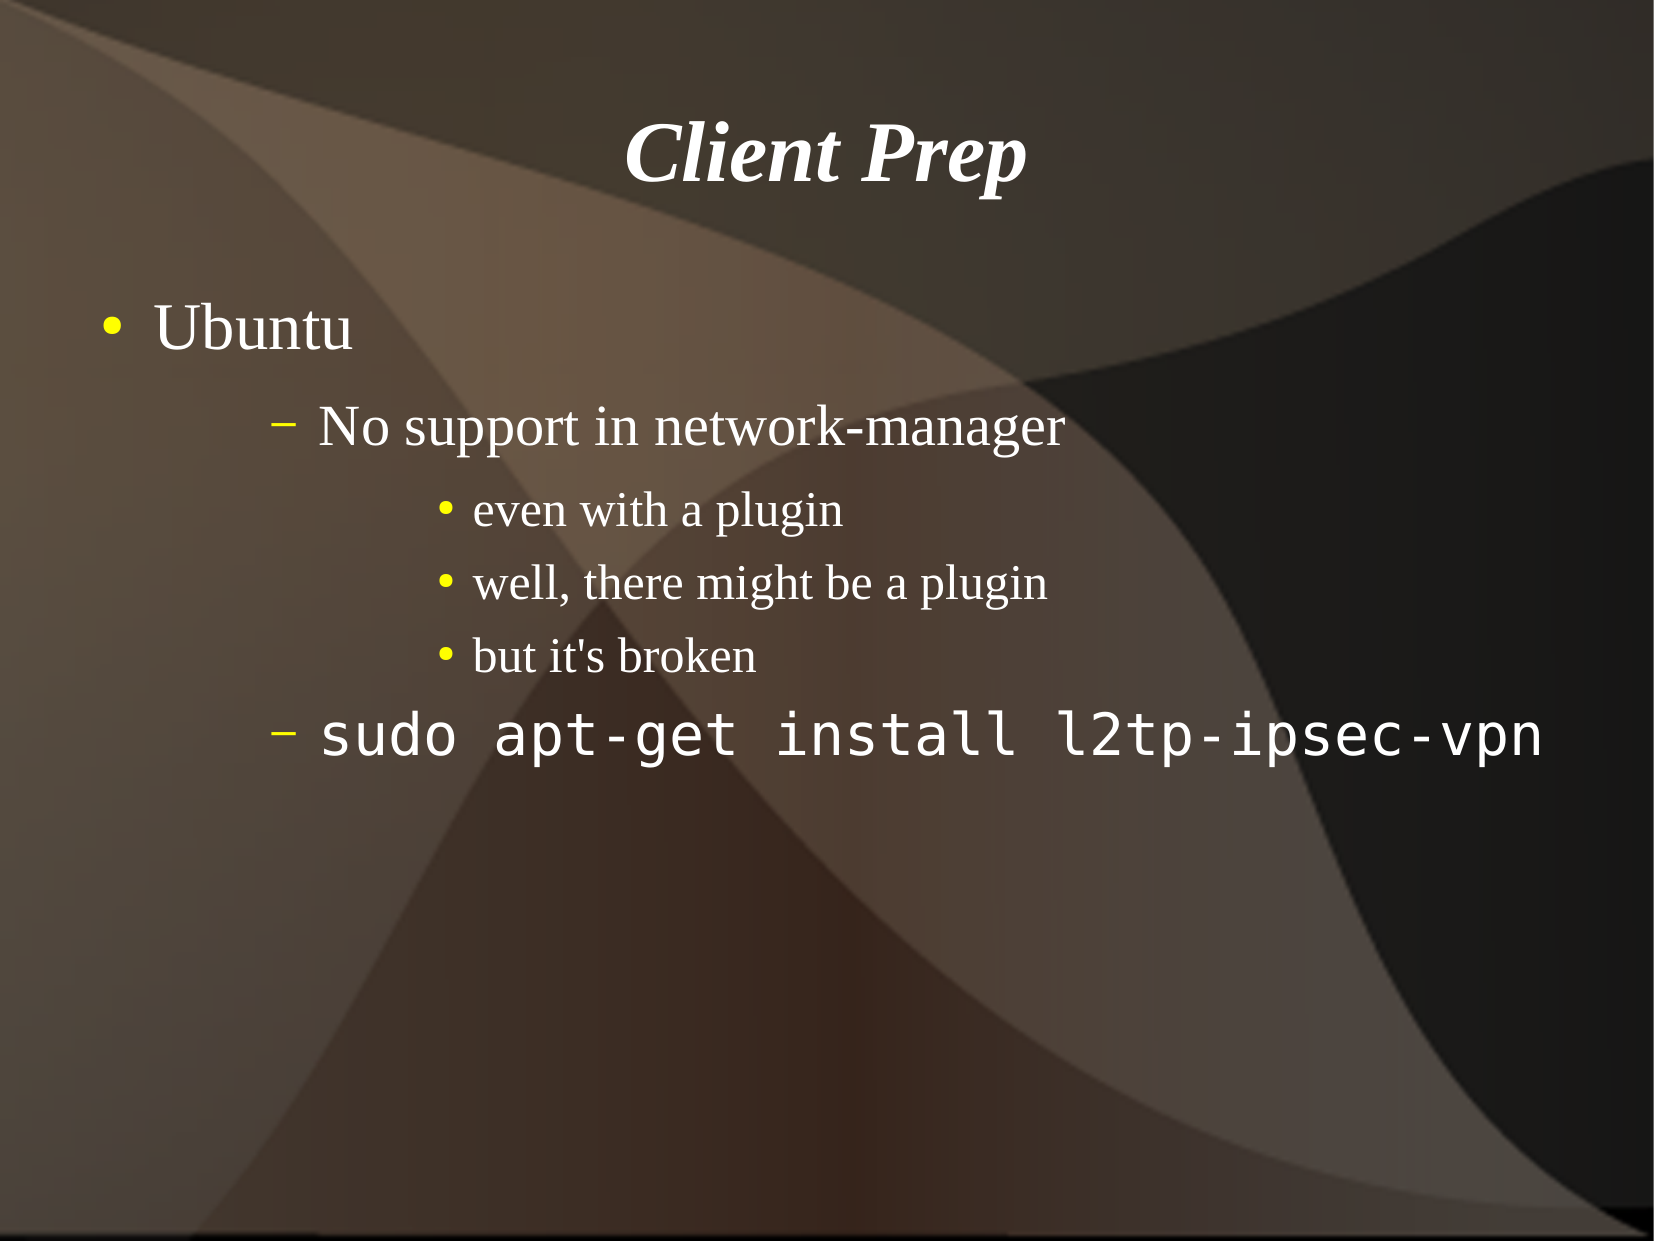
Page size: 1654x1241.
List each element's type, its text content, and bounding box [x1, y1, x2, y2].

title Client Prep [82, 49, 1571, 257]
picture [0, 0, 1654, 1241]
list Ubuntu No support in network-manager even with a plugin well, there might be a plugin but it's broken sudo apt-get install l2tp-ipsec-vpn [82, 290, 1571, 1010]
